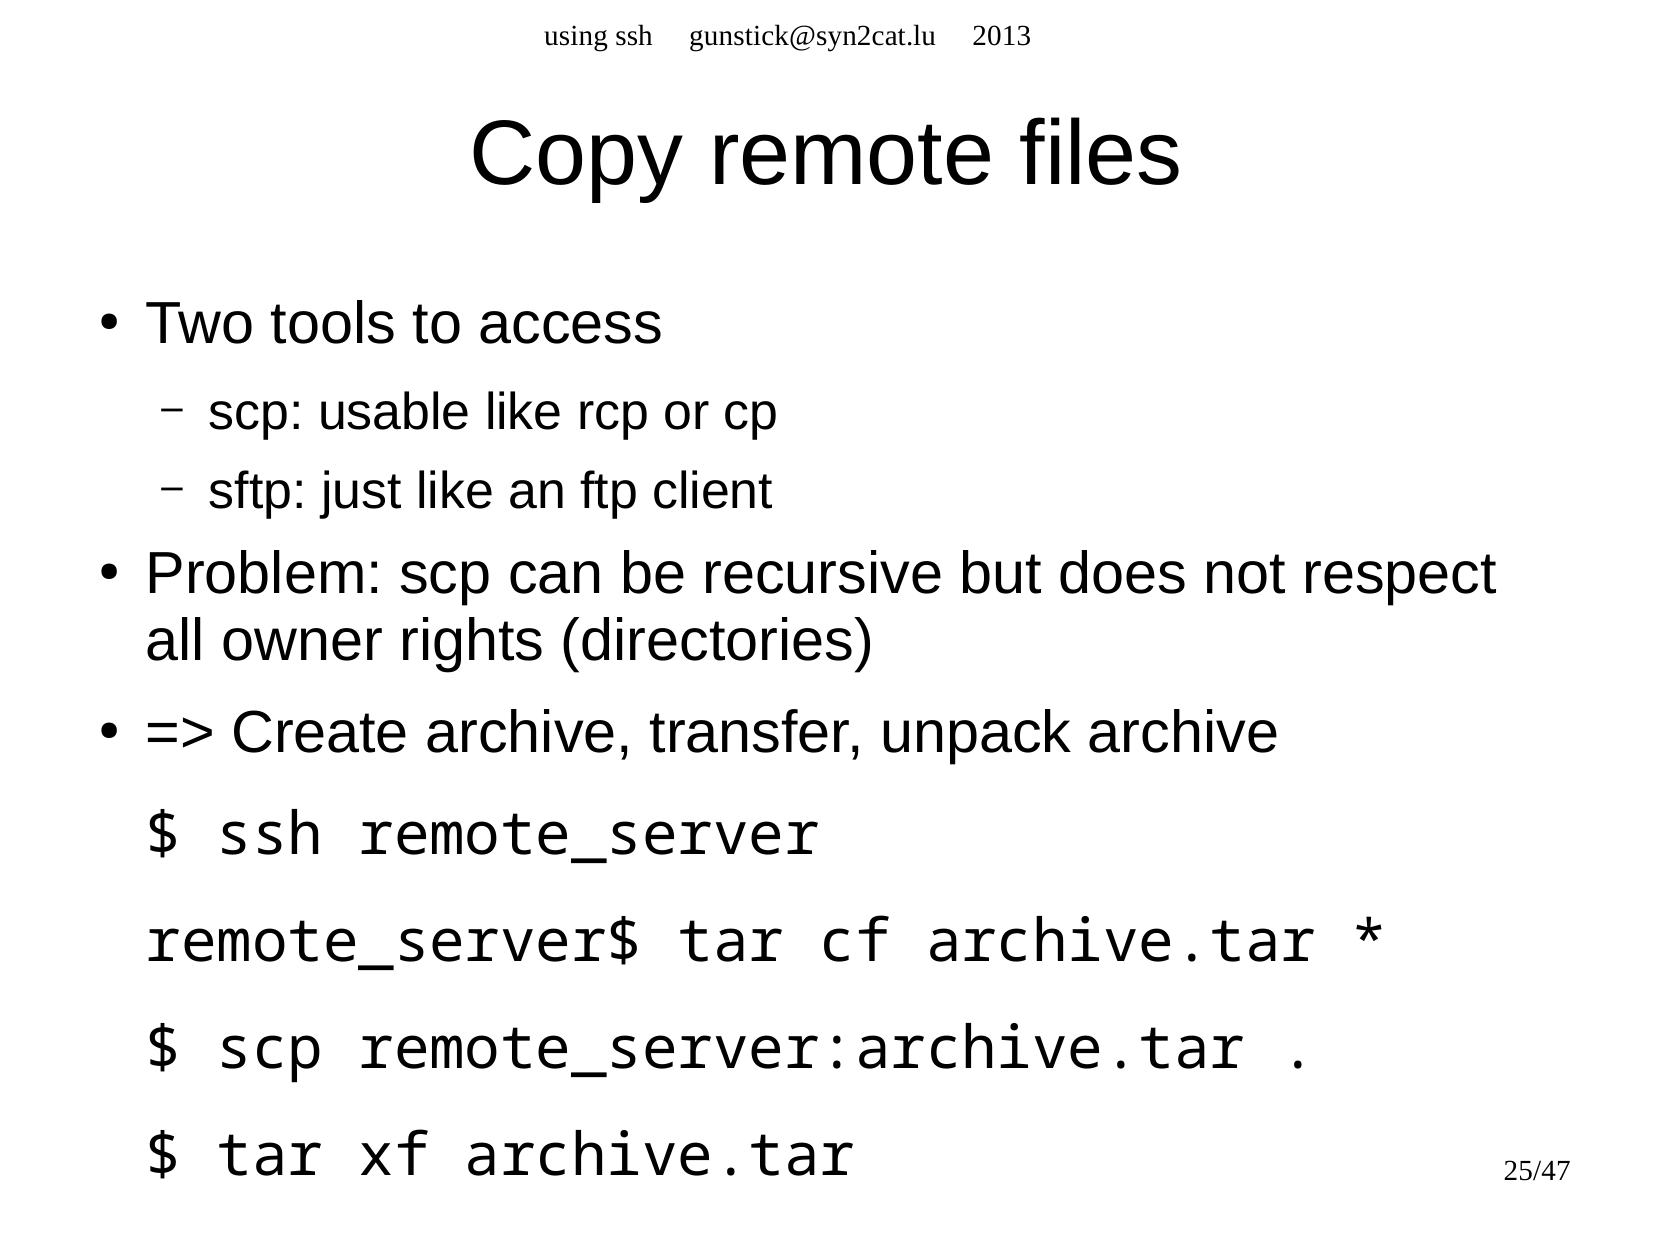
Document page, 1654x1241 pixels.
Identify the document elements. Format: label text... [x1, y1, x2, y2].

list Two tools to access scp: usable like rcp or cp sftp: just like an ftp client Problem: scp can be recursive but does not respect all owner rights (directories) => Create archive, transfer, unpack archive $ ssh remote_server remote_server$ tar cf archive.tar * $ scp remote_server:archive.tar . $ tar xf archive.tar [82, 290, 1538, 1201]
title Copy remote files [82, 49, 1571, 257]
